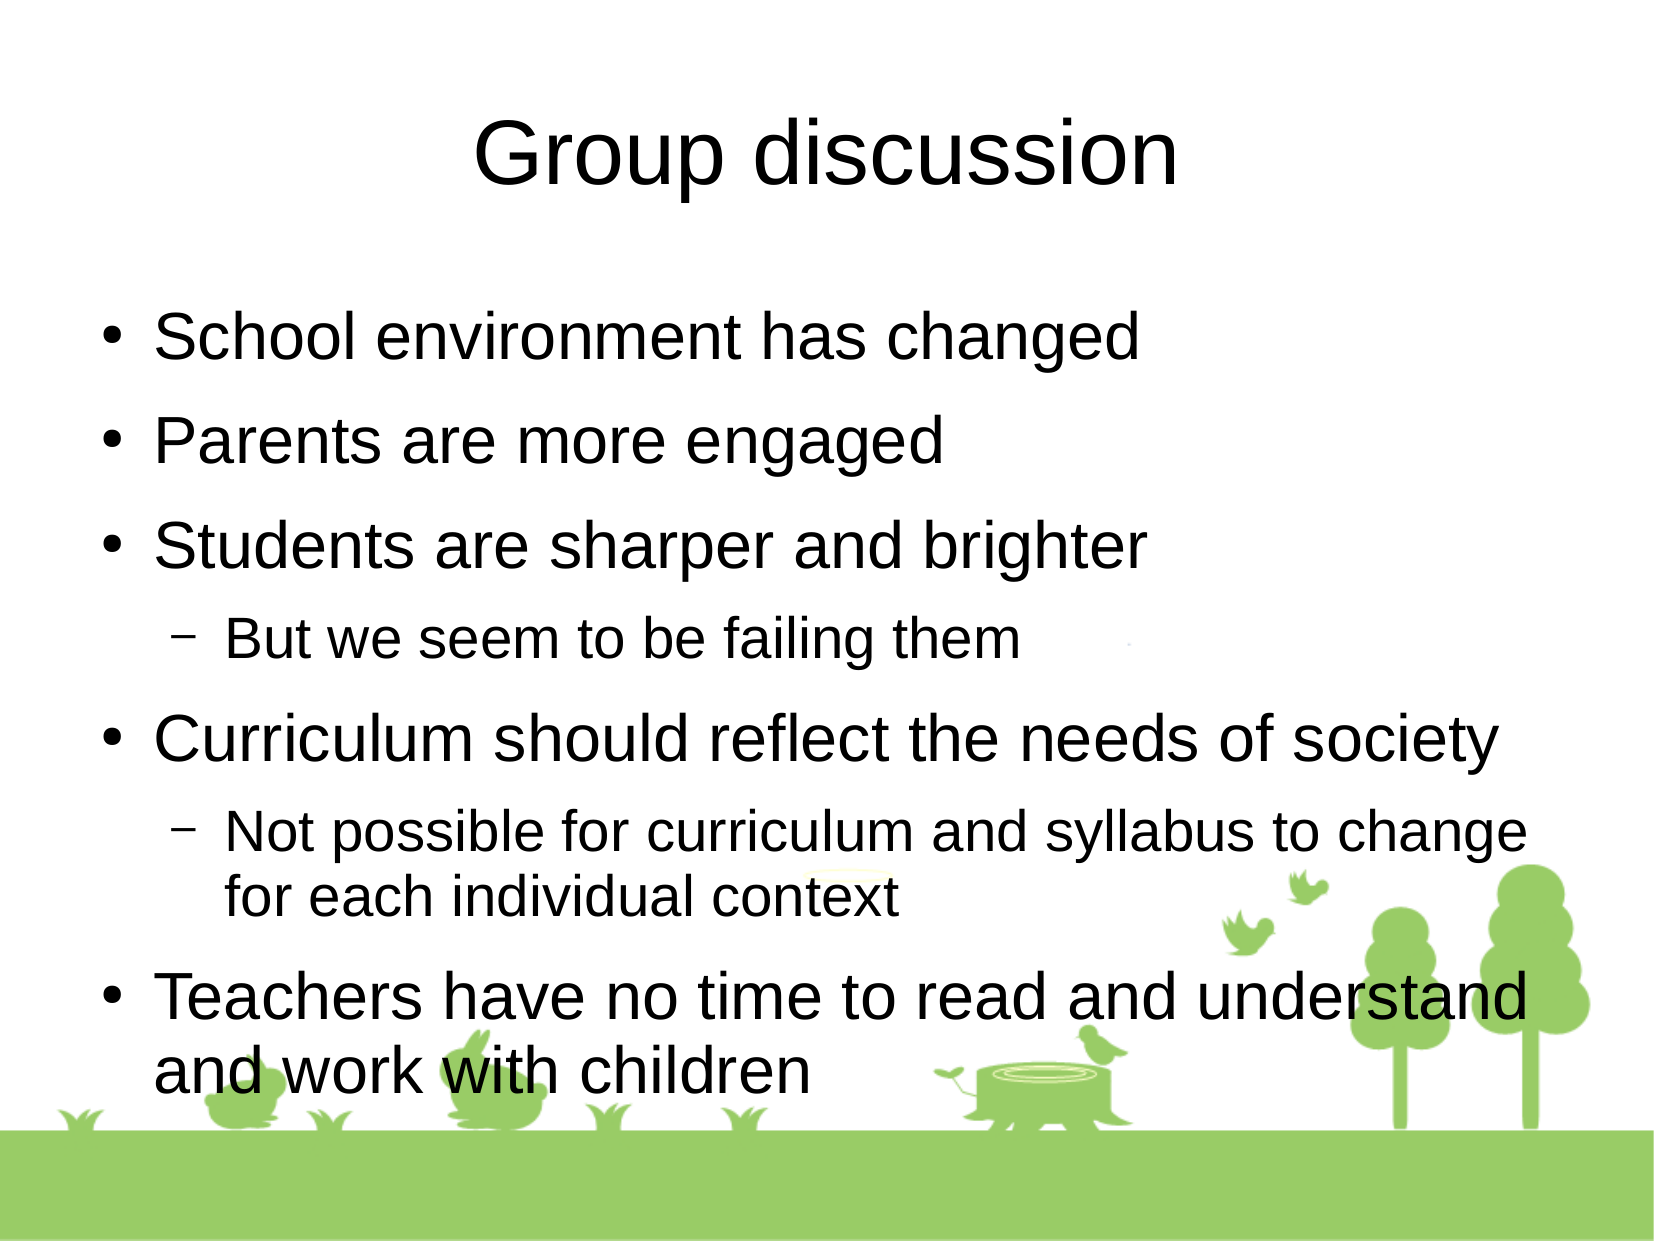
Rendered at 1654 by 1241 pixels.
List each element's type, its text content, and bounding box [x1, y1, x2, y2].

title Group discussion [82, 49, 1571, 257]
list School environment has changed Parents are more engaged Students are sharper and brighter But we seem to be failing them Curriculum should reflect the needs of society Not possible for curriculum and syllabus to change for each individual context Teachers have no time to read and understand and work with children [82, 299, 1571, 1158]
picture [0, 0, 1654, 1241]
